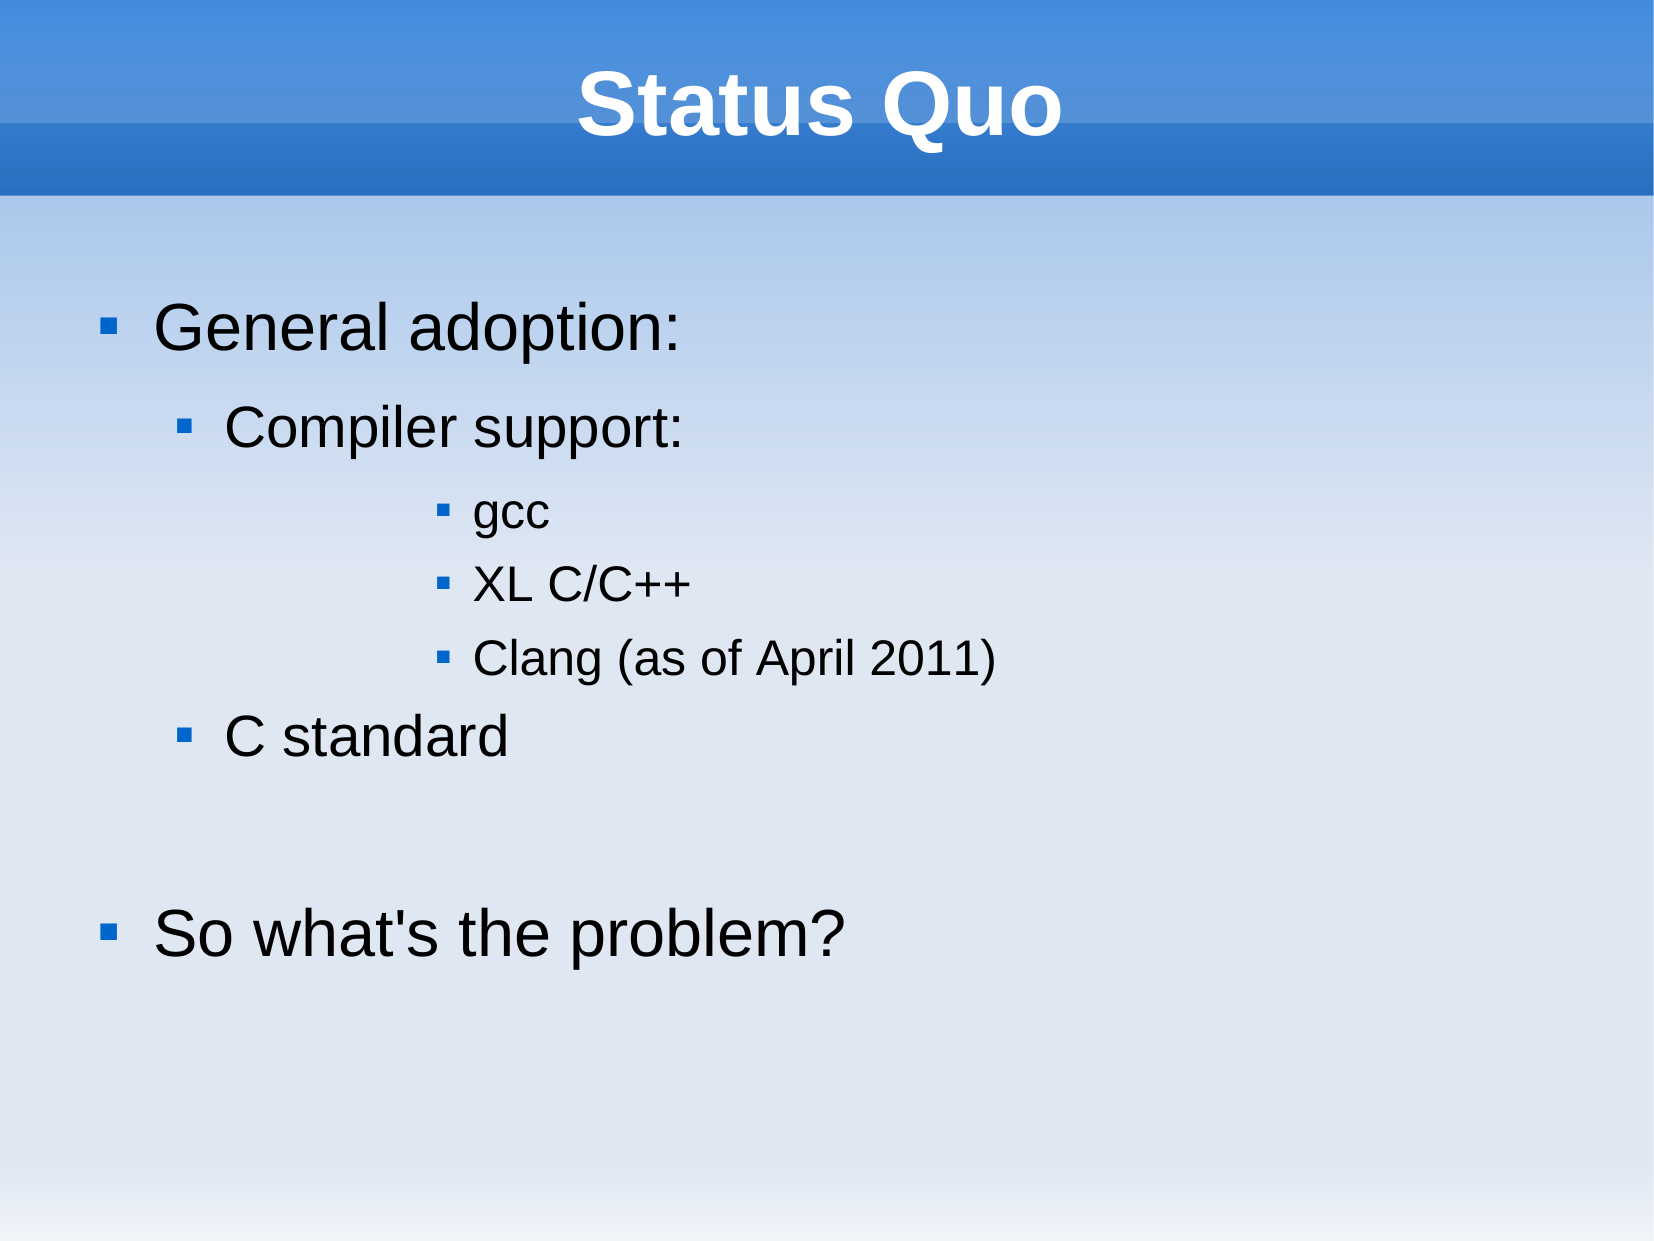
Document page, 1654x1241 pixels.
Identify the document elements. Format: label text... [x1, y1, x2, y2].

picture [0, 0, 1654, 1241]
list General adoption: Compiler support: gcc XL C/C++ Clang (as of April 2011) C standard So what's the problem? [82, 290, 1571, 1109]
title Status Quo [76, 0, 1565, 208]
